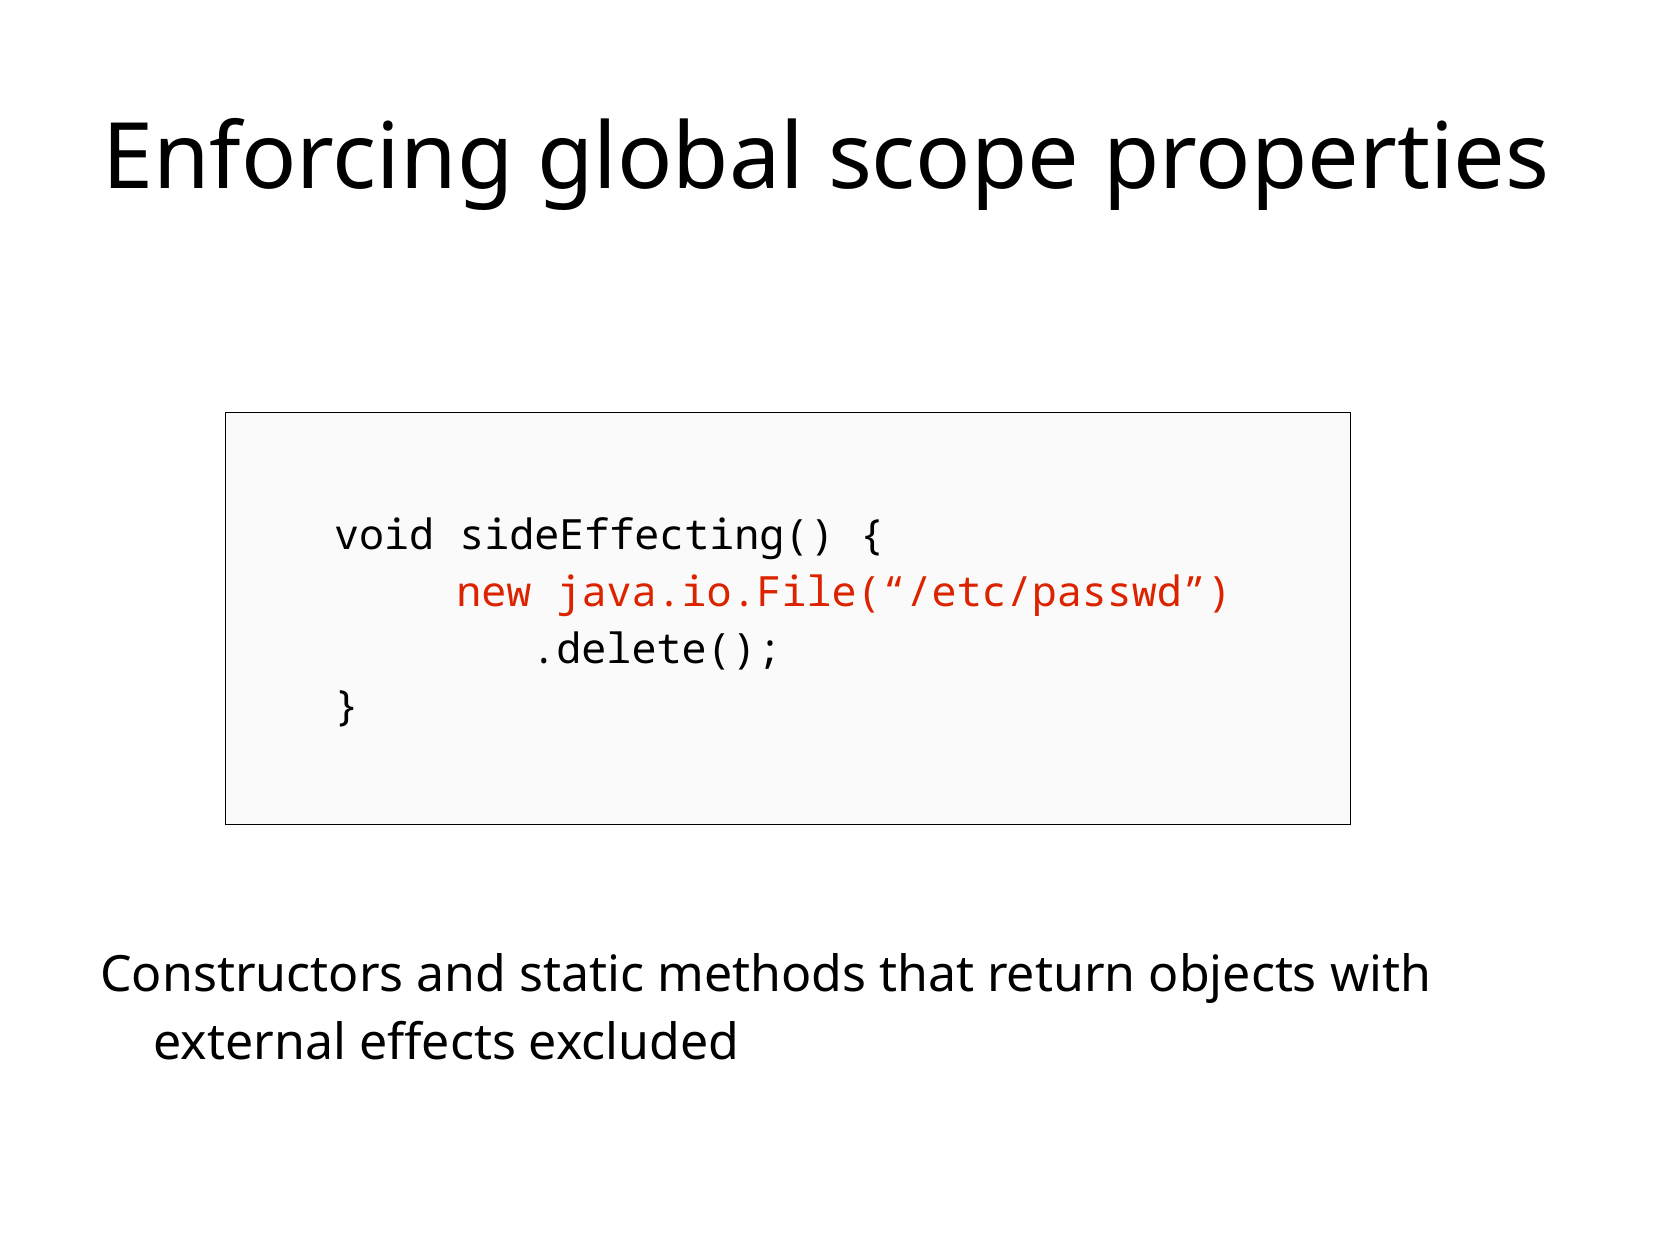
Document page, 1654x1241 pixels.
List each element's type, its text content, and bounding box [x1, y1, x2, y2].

text_box void sideEffecting() { new java.io.File(“/etc/passwd”) .delete(); } [225, 412, 1351, 825]
list Constructors and static methods that return objects with external effects excluded [82, 937, 1571, 1094]
title Enforcing global scope properties [82, 56, 1571, 250]
